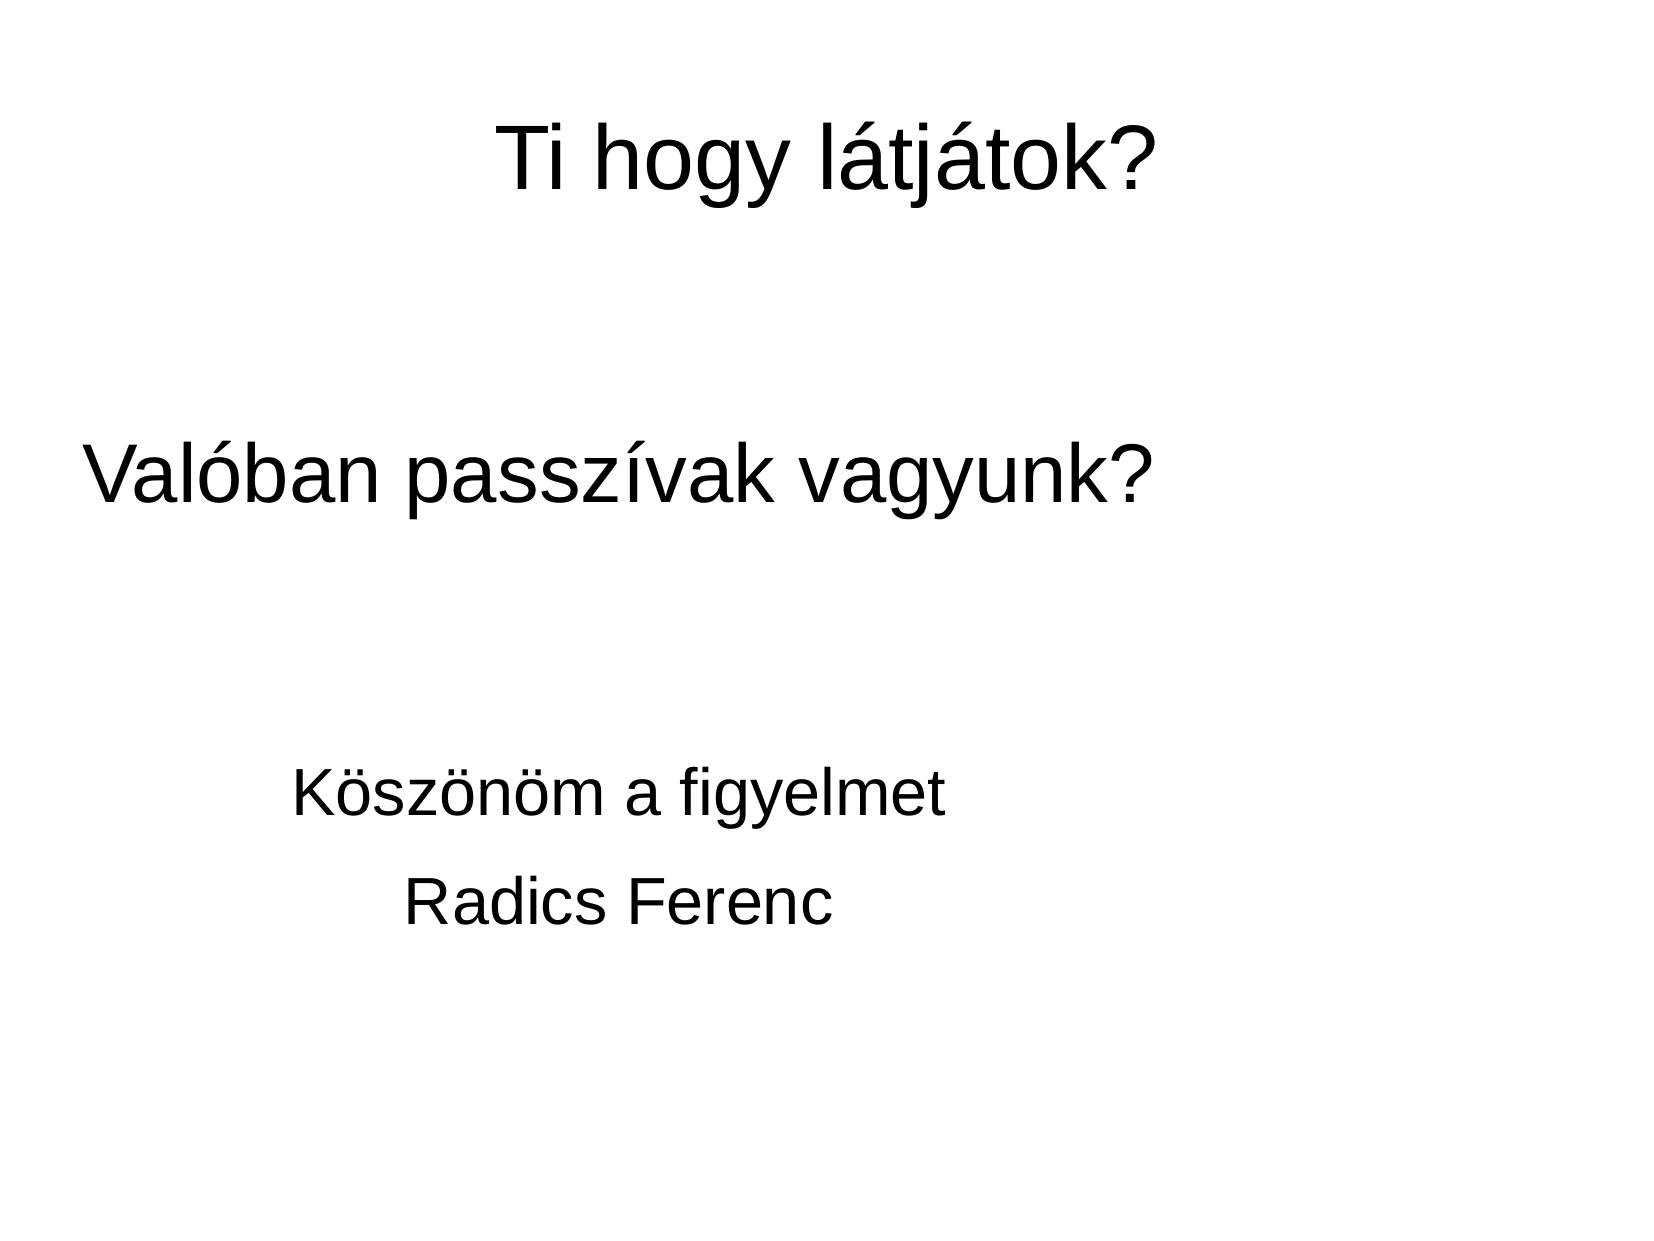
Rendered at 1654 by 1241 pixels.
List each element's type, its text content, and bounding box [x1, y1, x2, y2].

title Ti hogy látjátok? [82, 49, 1571, 257]
list Valóban passzívak vagyunk? Köszönöm a figyelmet Radics Ferenc [82, 290, 1571, 1010]
